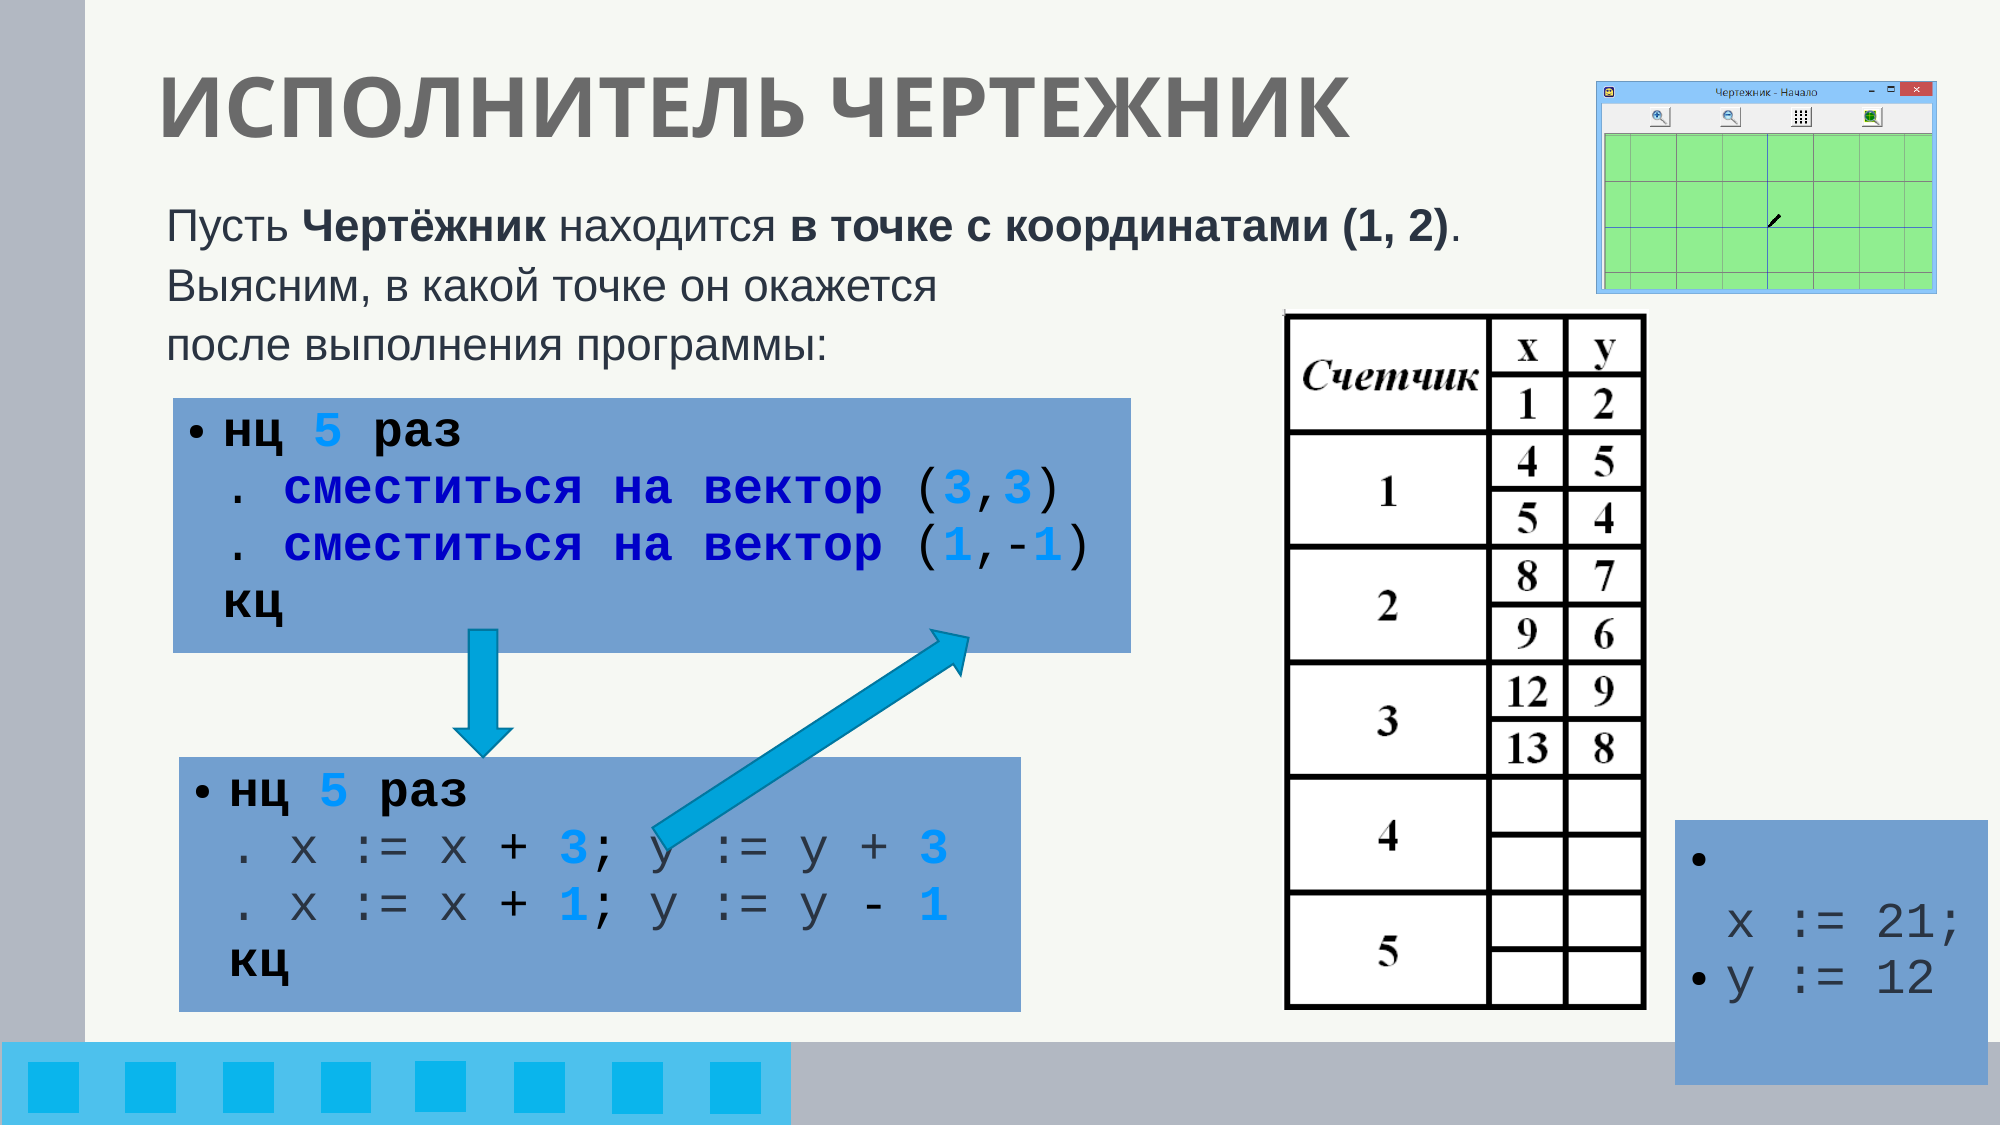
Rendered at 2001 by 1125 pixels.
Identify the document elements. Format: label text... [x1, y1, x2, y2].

table_header нц 5 раз . x := x + 3; y := y + 3 . x := x + 1; y := y - 1 кц [179, 757, 1021, 1012]
list Пусть Чертёжник находится в точке с координатами (1, 2). Выясним, в какой точке он окажется после выполнения программы: [151, 203, 1565, 417]
text_box [454, 629, 512, 758]
title ИСПОЛНИТЕЛЬ ЧЕРТЕЖНИК [141, 1, 1867, 220]
table_header x := 21; y := 12 [1675, 820, 1988, 1085]
picture [1282, 309, 1649, 1010]
text_box [652, 630, 969, 851]
table_header нц 5 раз . сместиться на вектор (3,3) . сместиться на вектор (1,-1) кц [173, 398, 1131, 653]
picture [1596, 81, 1937, 294]
